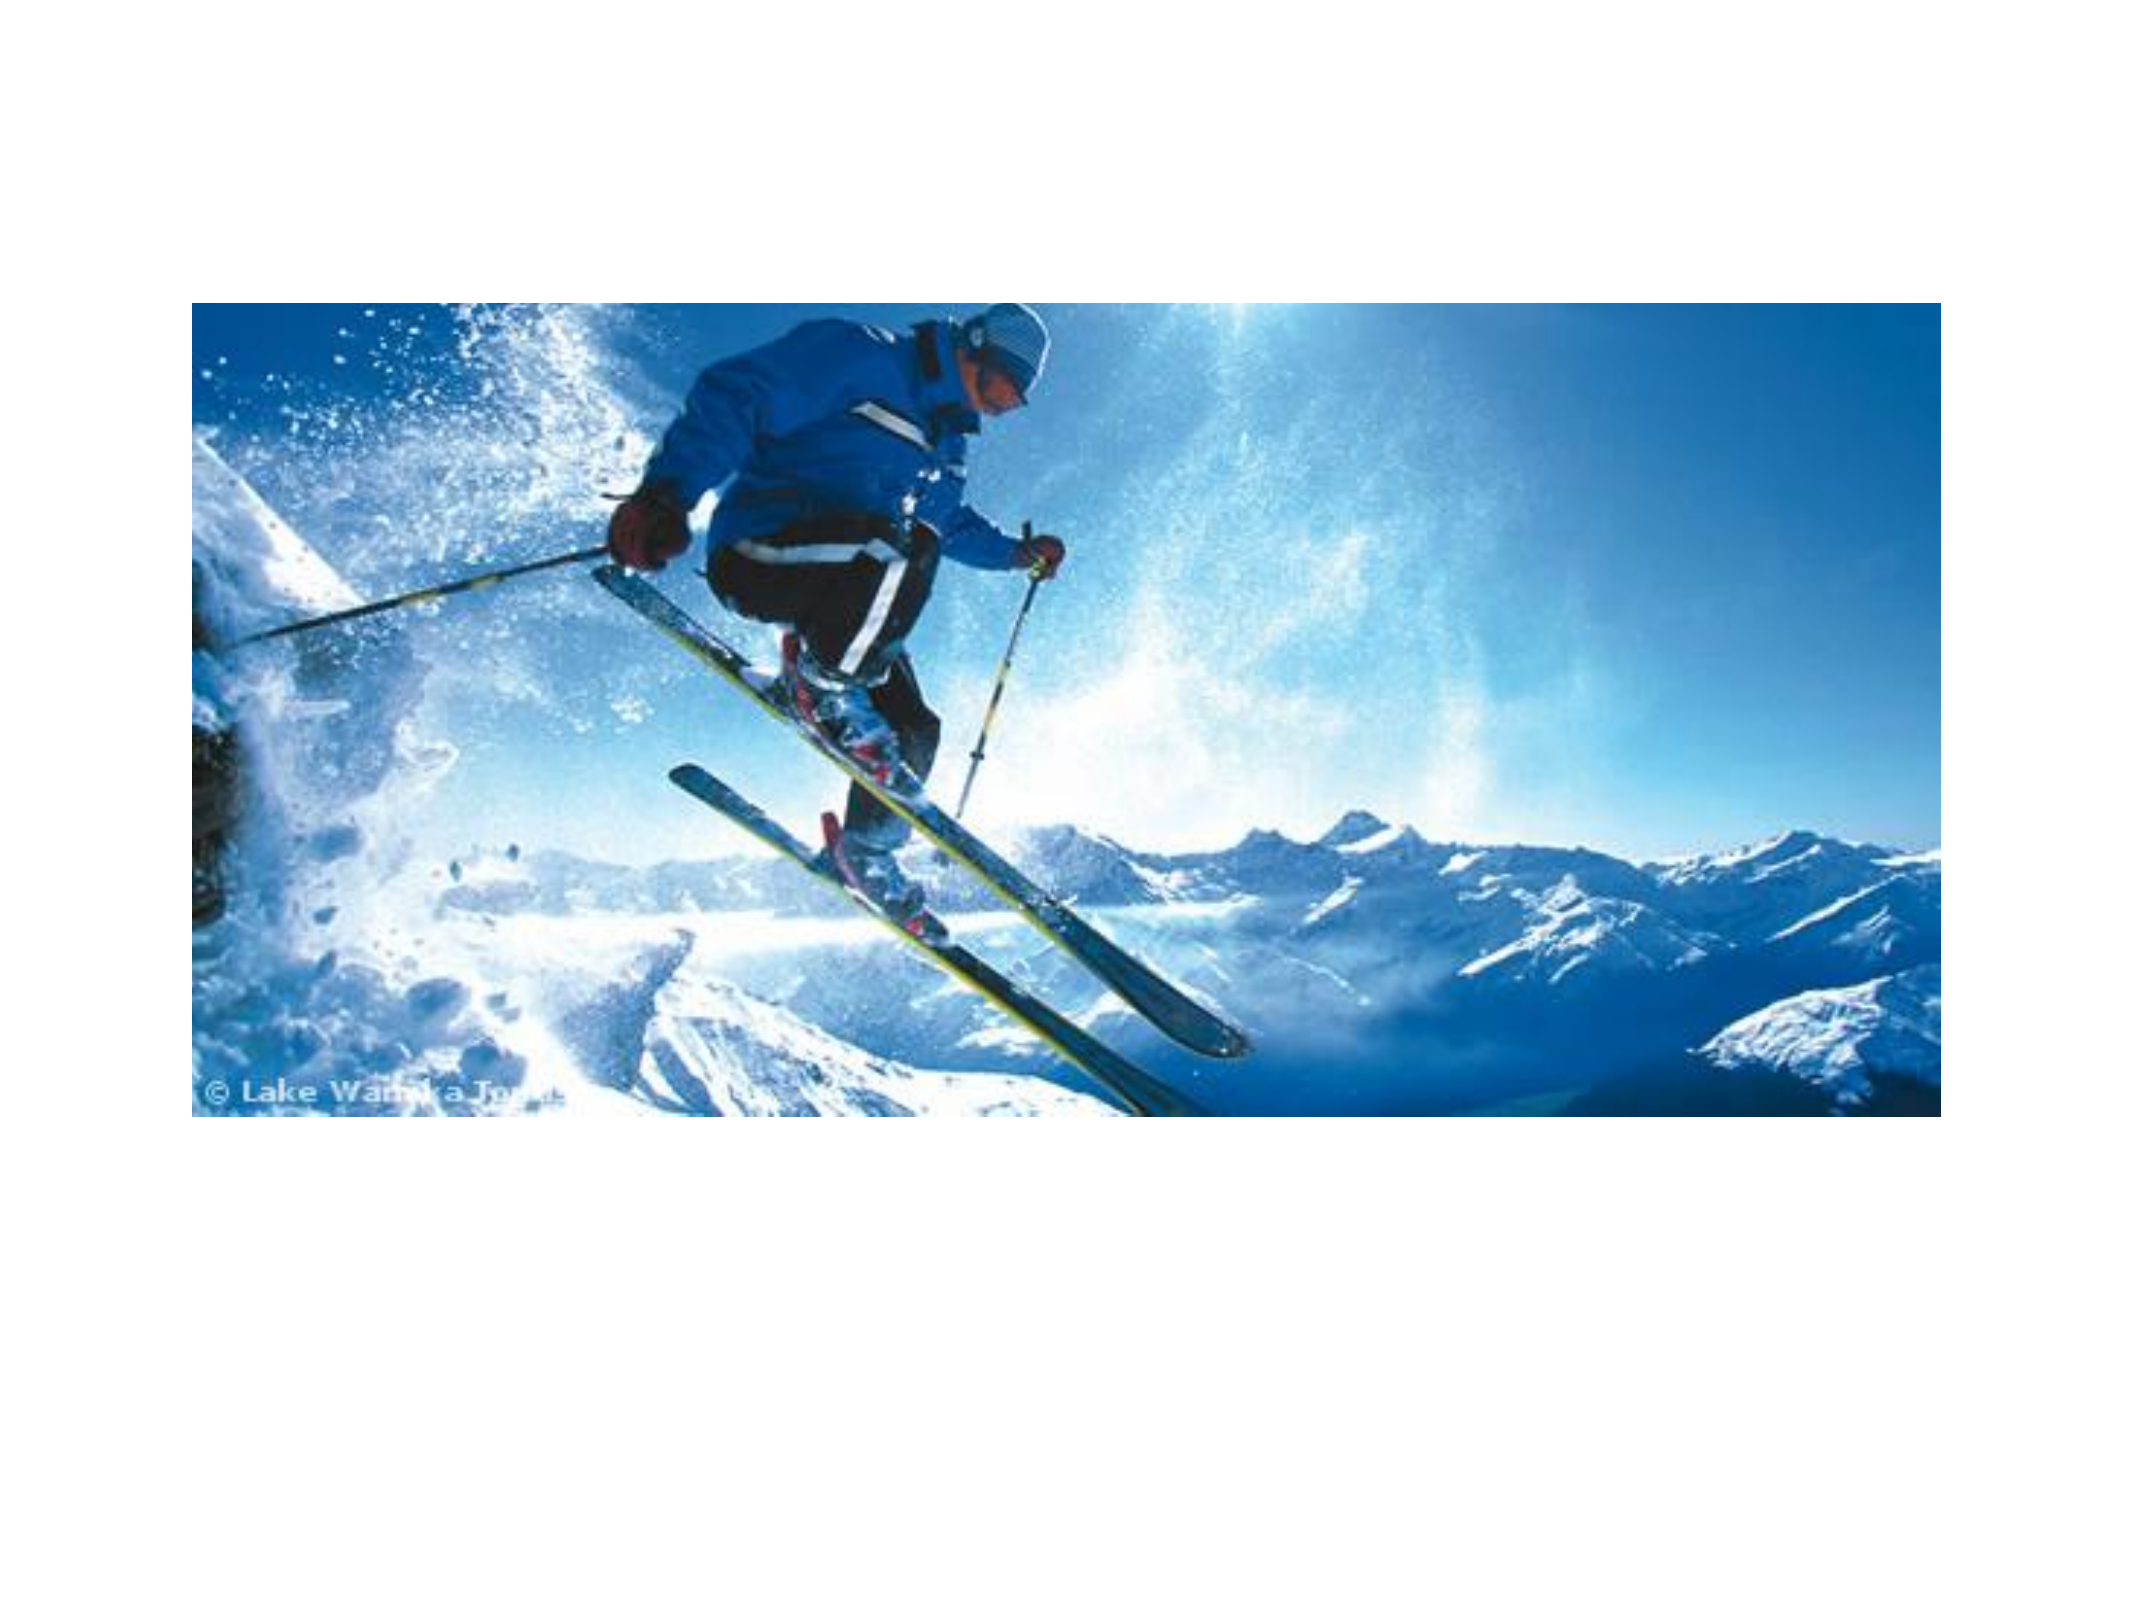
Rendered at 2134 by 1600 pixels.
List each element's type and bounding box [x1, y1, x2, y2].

picture [192, 303, 1941, 1117]
